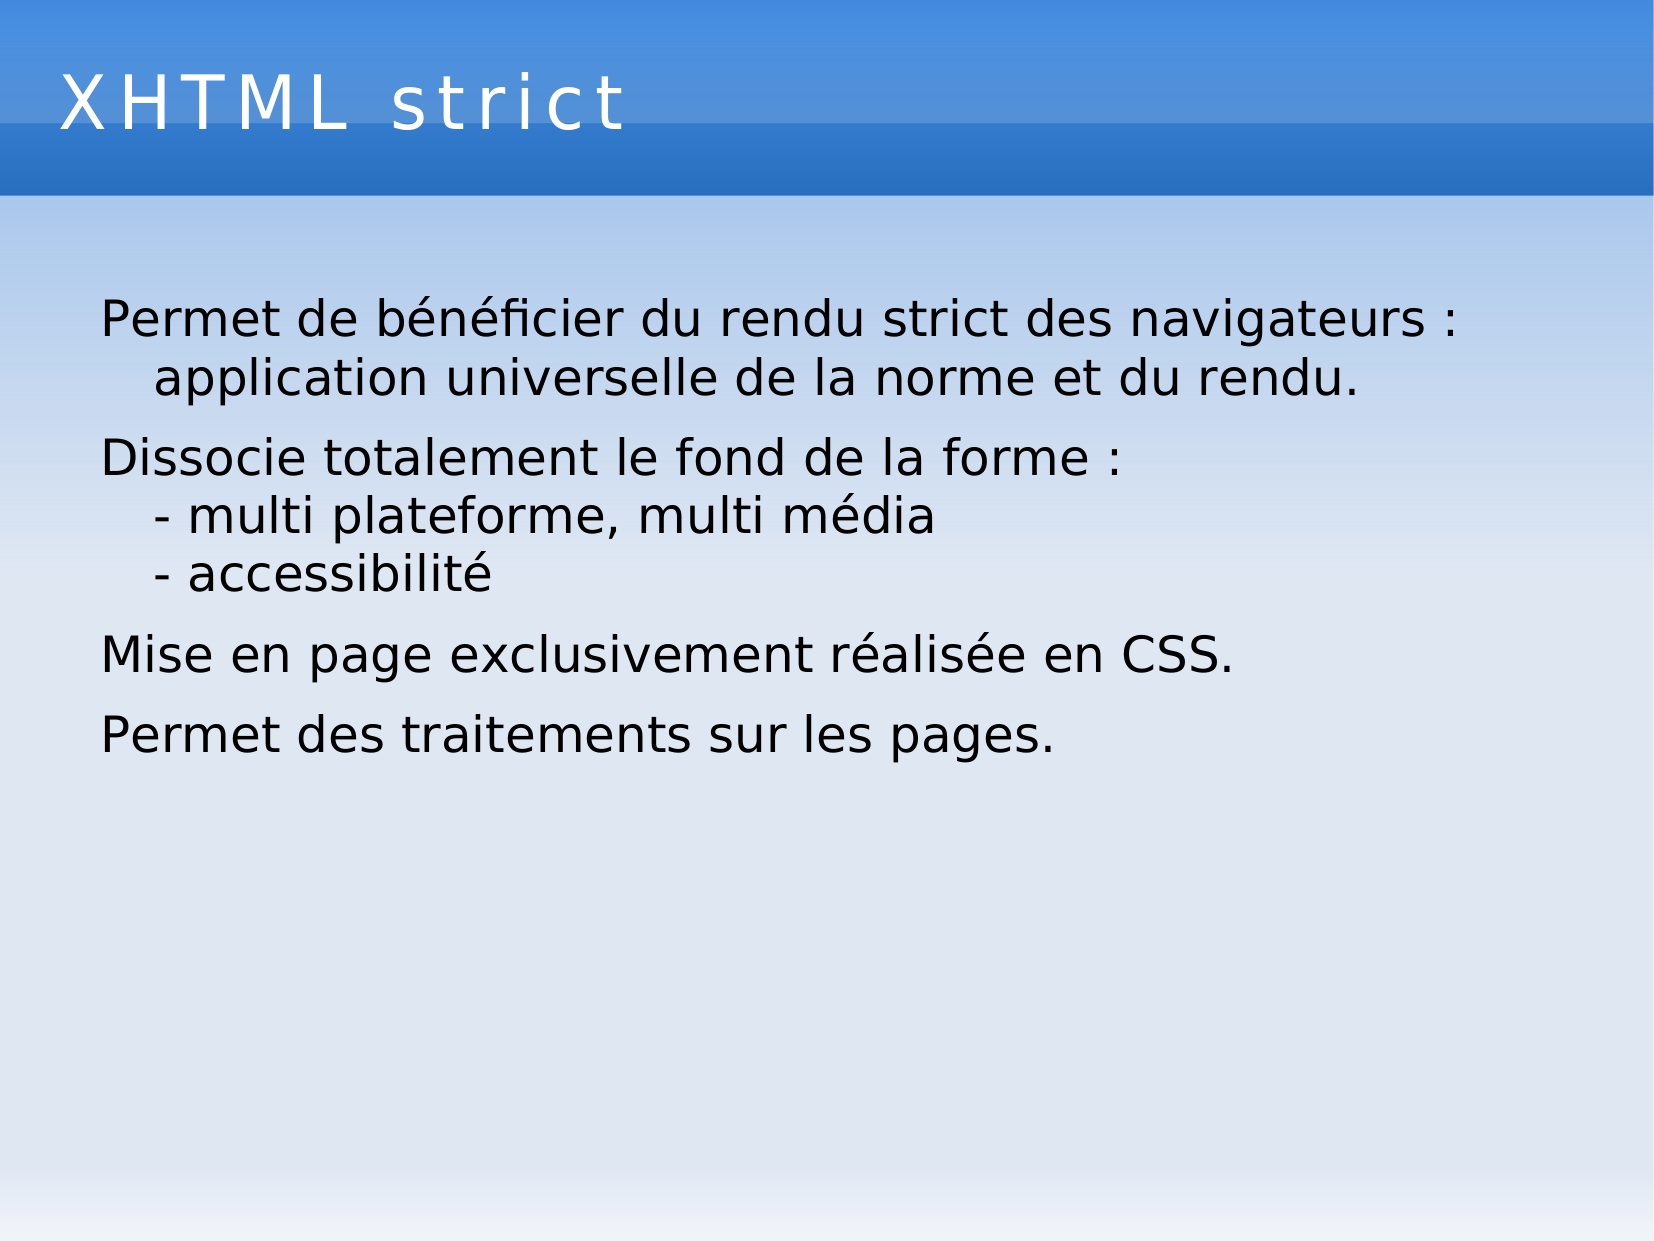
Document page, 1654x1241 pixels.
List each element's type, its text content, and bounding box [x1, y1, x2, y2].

title XHTML strict [59, 29, 1270, 178]
picture [0, 0, 1654, 1241]
list Permet de bénéficier du rendu strict des navigateurs : application universelle de la norme et du rendu. Dissocie totalement le fond de la forme : - multi plateforme, multi média - accessibilité Mise en page exclusivement réalisée en CSS. Permet des traitements sur les pages. [82, 290, 1571, 945]
